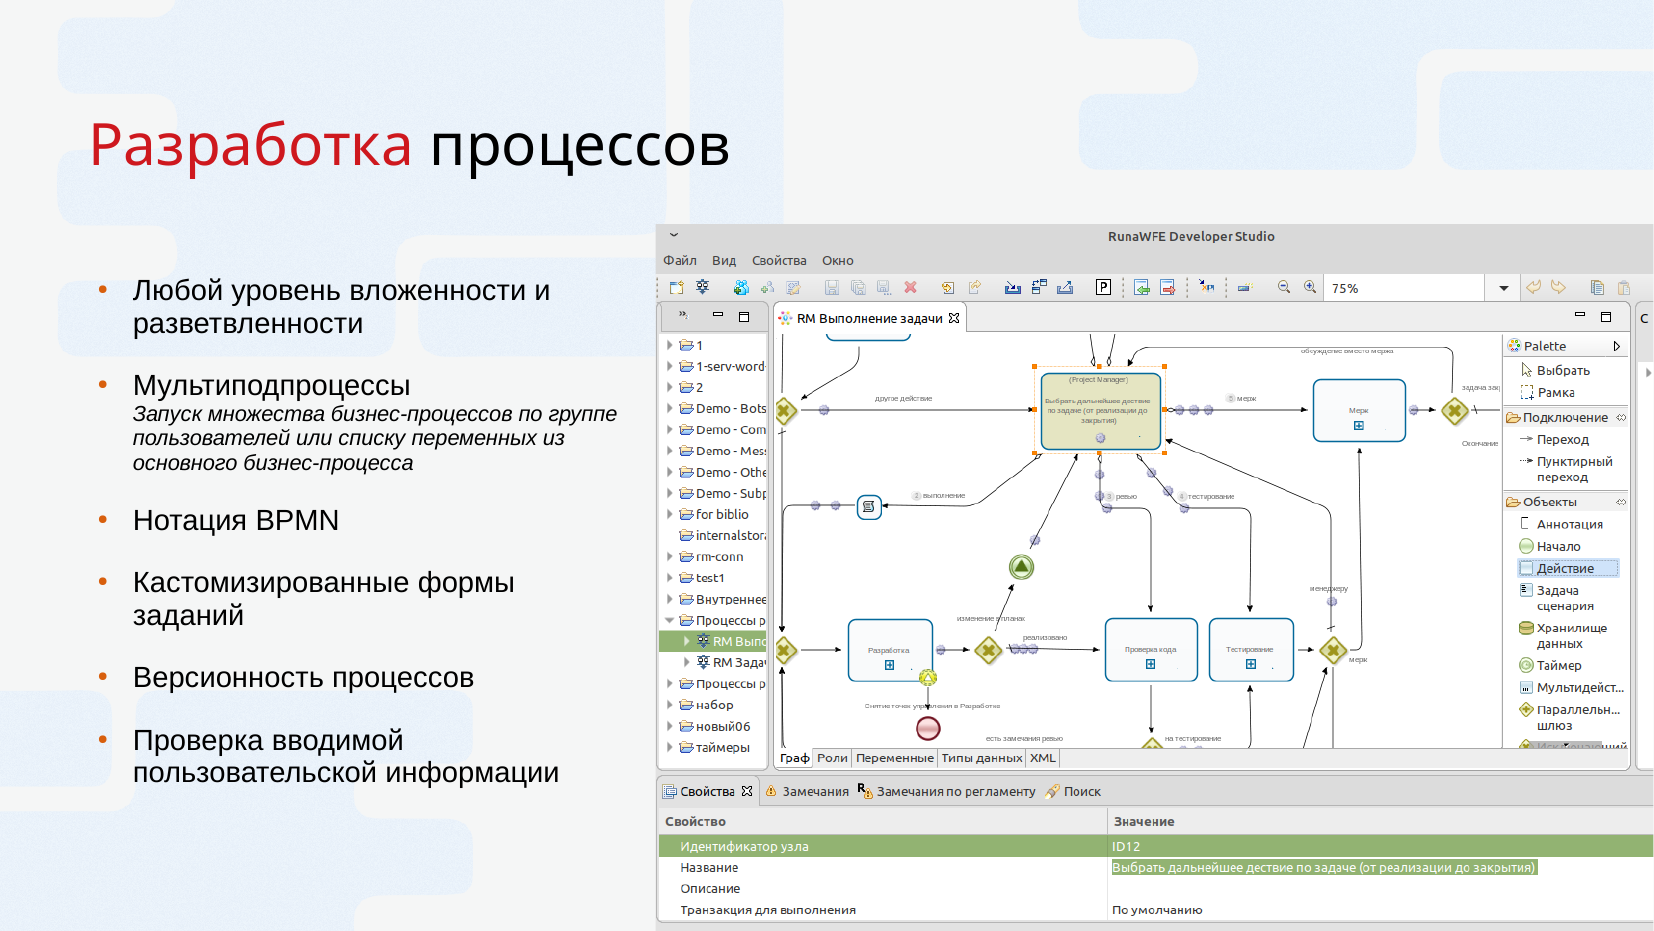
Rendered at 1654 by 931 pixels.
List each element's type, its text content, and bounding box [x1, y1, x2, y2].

title Разработка процессов [88, 90, 1577, 195]
text_box Любой уровень вложенности и разветвленности Мультиподпроцессы Запуск множества бизнес-процессов по группе пользователей или списку переменных из основного бизнес-процесса Нотация BPMN Кастомизированные формы заданий Версионность процессов Проверка вводимой пользовательской информации [82, 224, 638, 833]
picture [0, 0, 1654, 931]
